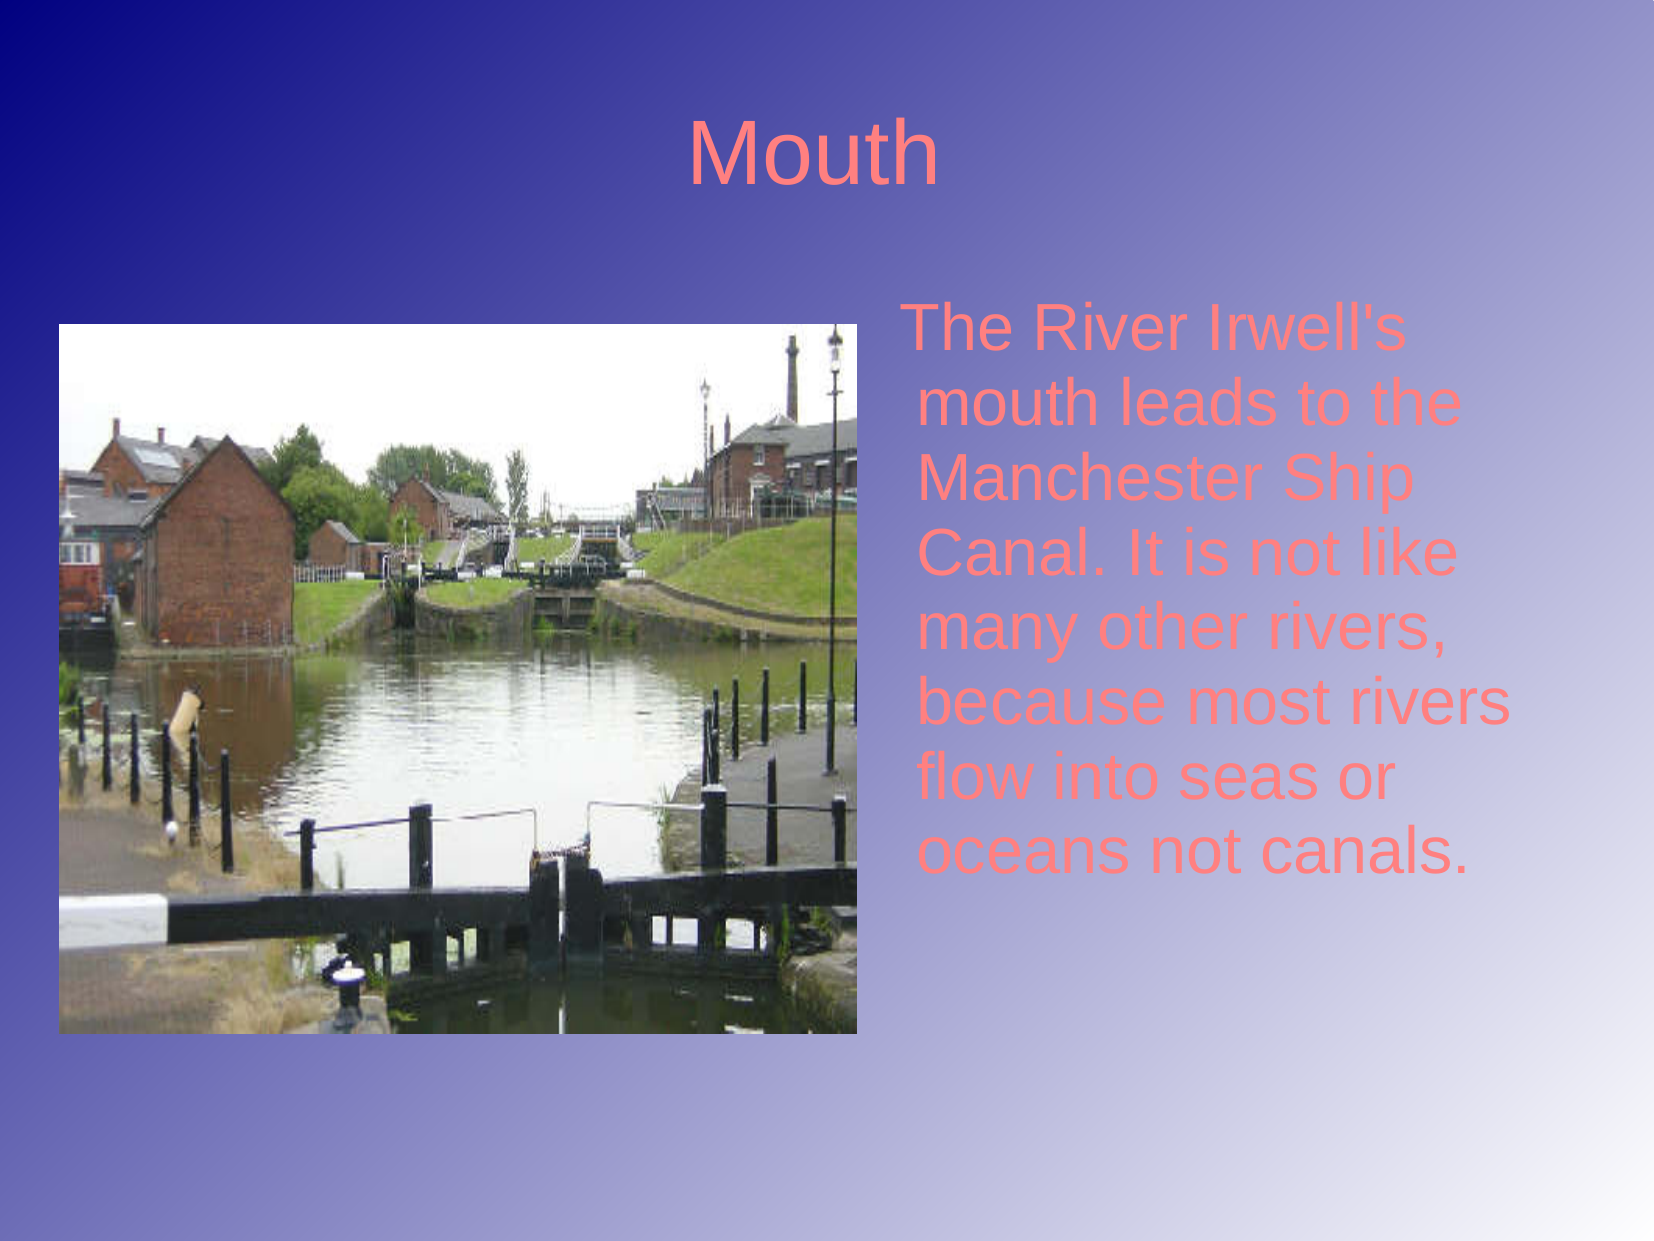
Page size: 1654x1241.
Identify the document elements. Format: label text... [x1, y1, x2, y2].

title Mouth [82, 49, 1571, 257]
list The River Irwell's mouth leads to the Manchester Ship Canal. It is not like many other rivers, because most rivers flow into seas or oceans not canals. [845, 290, 1572, 1109]
picture [59, 290, 857, 1109]
